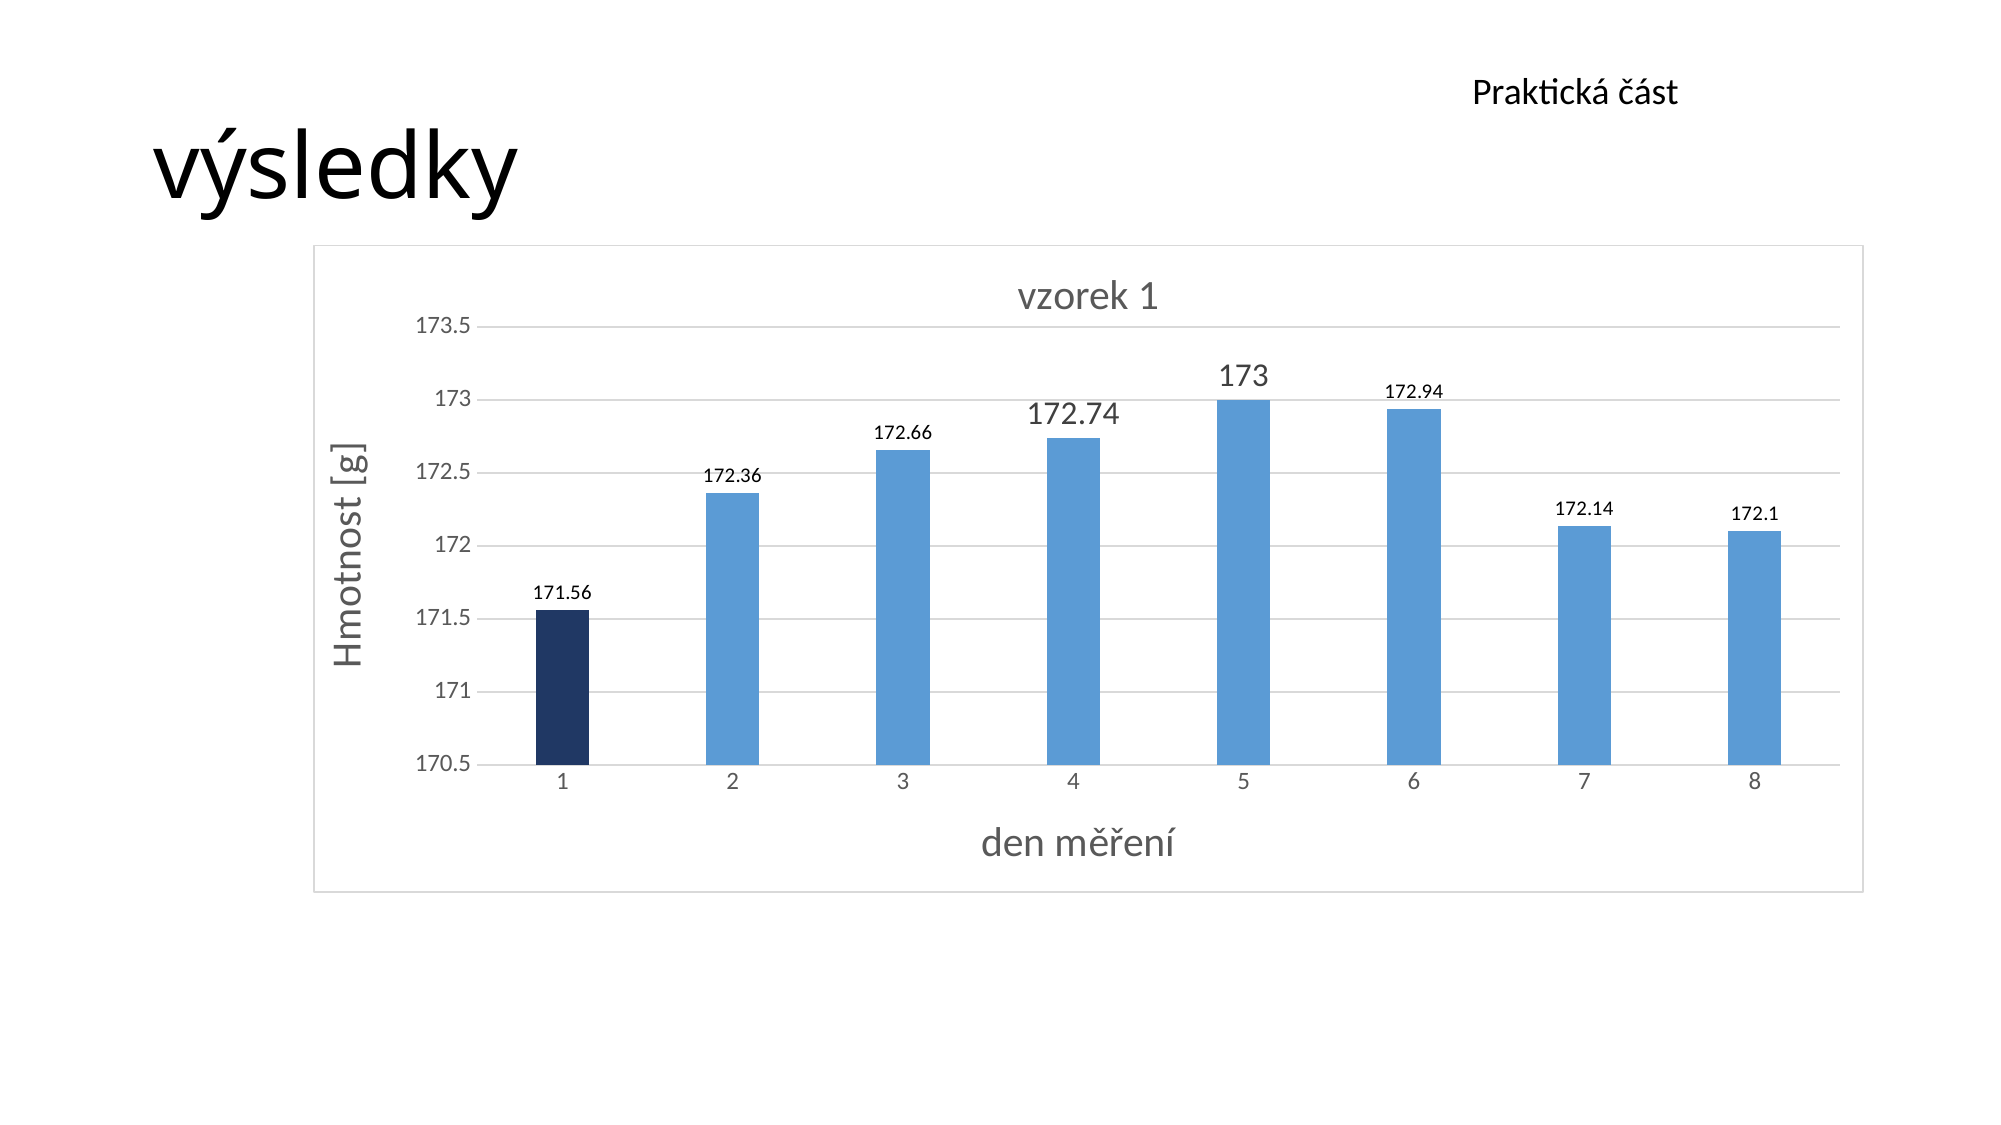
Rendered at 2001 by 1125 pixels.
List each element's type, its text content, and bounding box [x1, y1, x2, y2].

title výsledky [138, 60, 1864, 278]
text_box Praktická část [1457, 59, 1733, 120]
chart [313, 244, 1864, 893]
